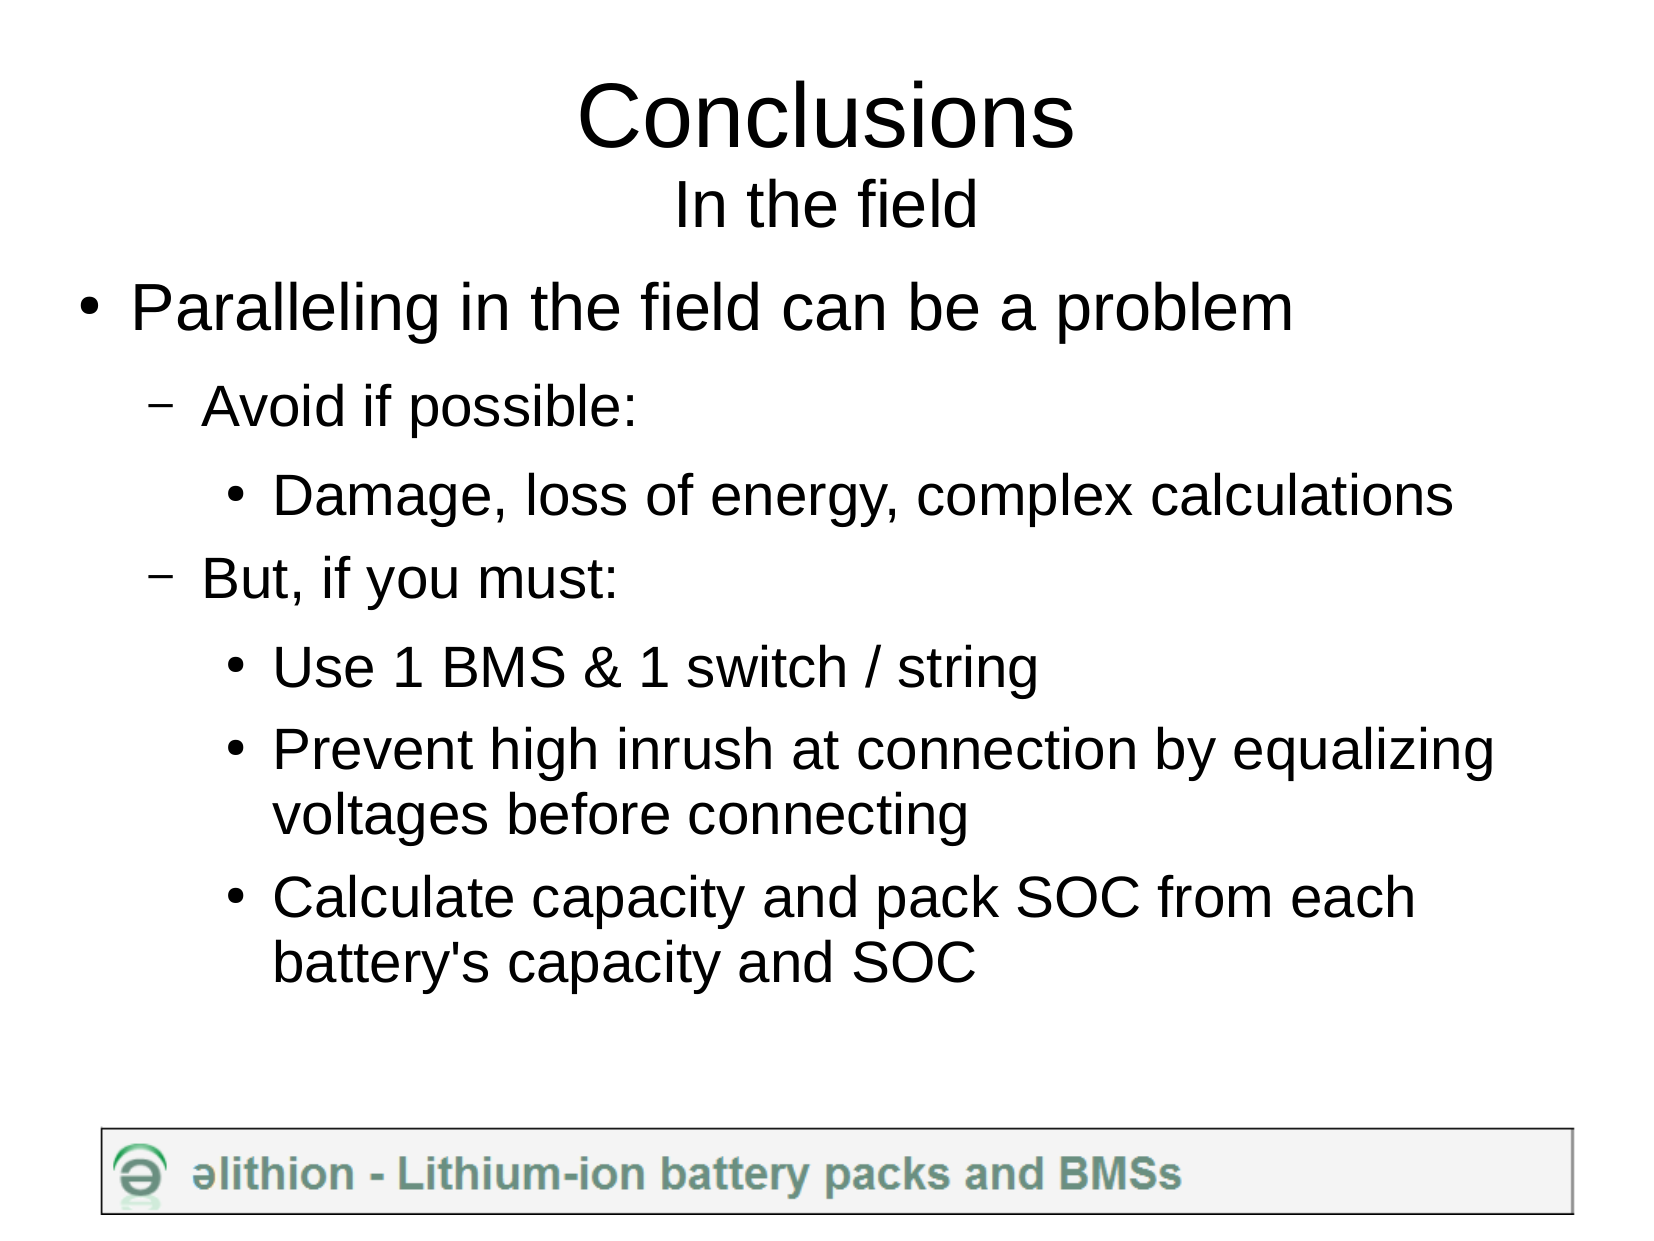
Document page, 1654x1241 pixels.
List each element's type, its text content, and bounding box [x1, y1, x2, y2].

title Conclusions In the field [82, 64, 1571, 242]
picture [98, 1125, 1576, 1215]
list Paralleling in the field can be a problem Avoid if possible: Damage, loss of energy, complex calculations But, if you must: Use 1 BMS & 1 switch / string Prevent high inrush at connection by equalizing voltages before connecting Calculate capacity and pack SOC from each battery's capacity and SOC [60, 270, 1576, 1089]
